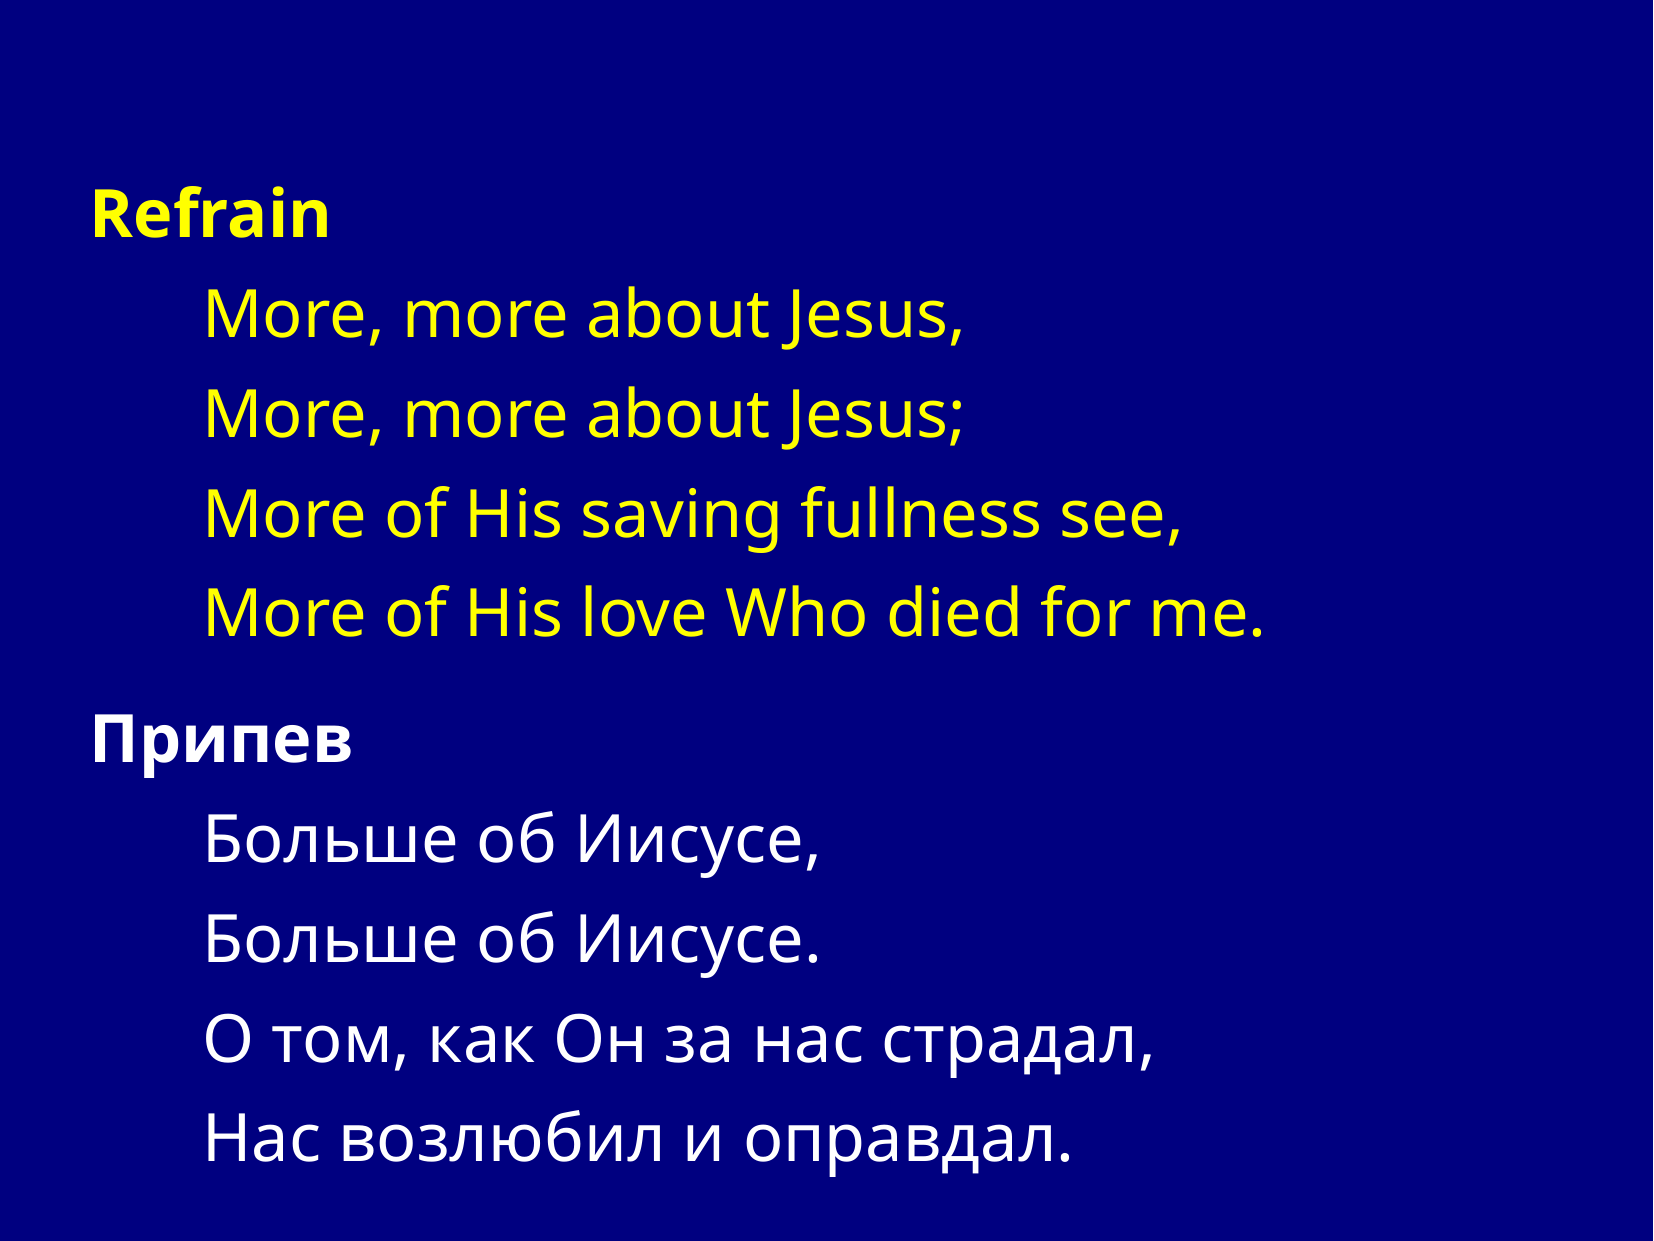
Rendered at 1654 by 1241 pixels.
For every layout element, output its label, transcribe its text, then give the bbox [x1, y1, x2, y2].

text_box Припев Больше об Иисусе, Больше об Иисусе. О том, как Он за нас страдал, Нас возлюбил и оправдал. [75, 675, 1576, 1163]
text_box Refrain More, more about Jesus, More, more about Jesus; More of His saving fullness see, More of His love Who died for me. [75, 150, 1576, 638]
